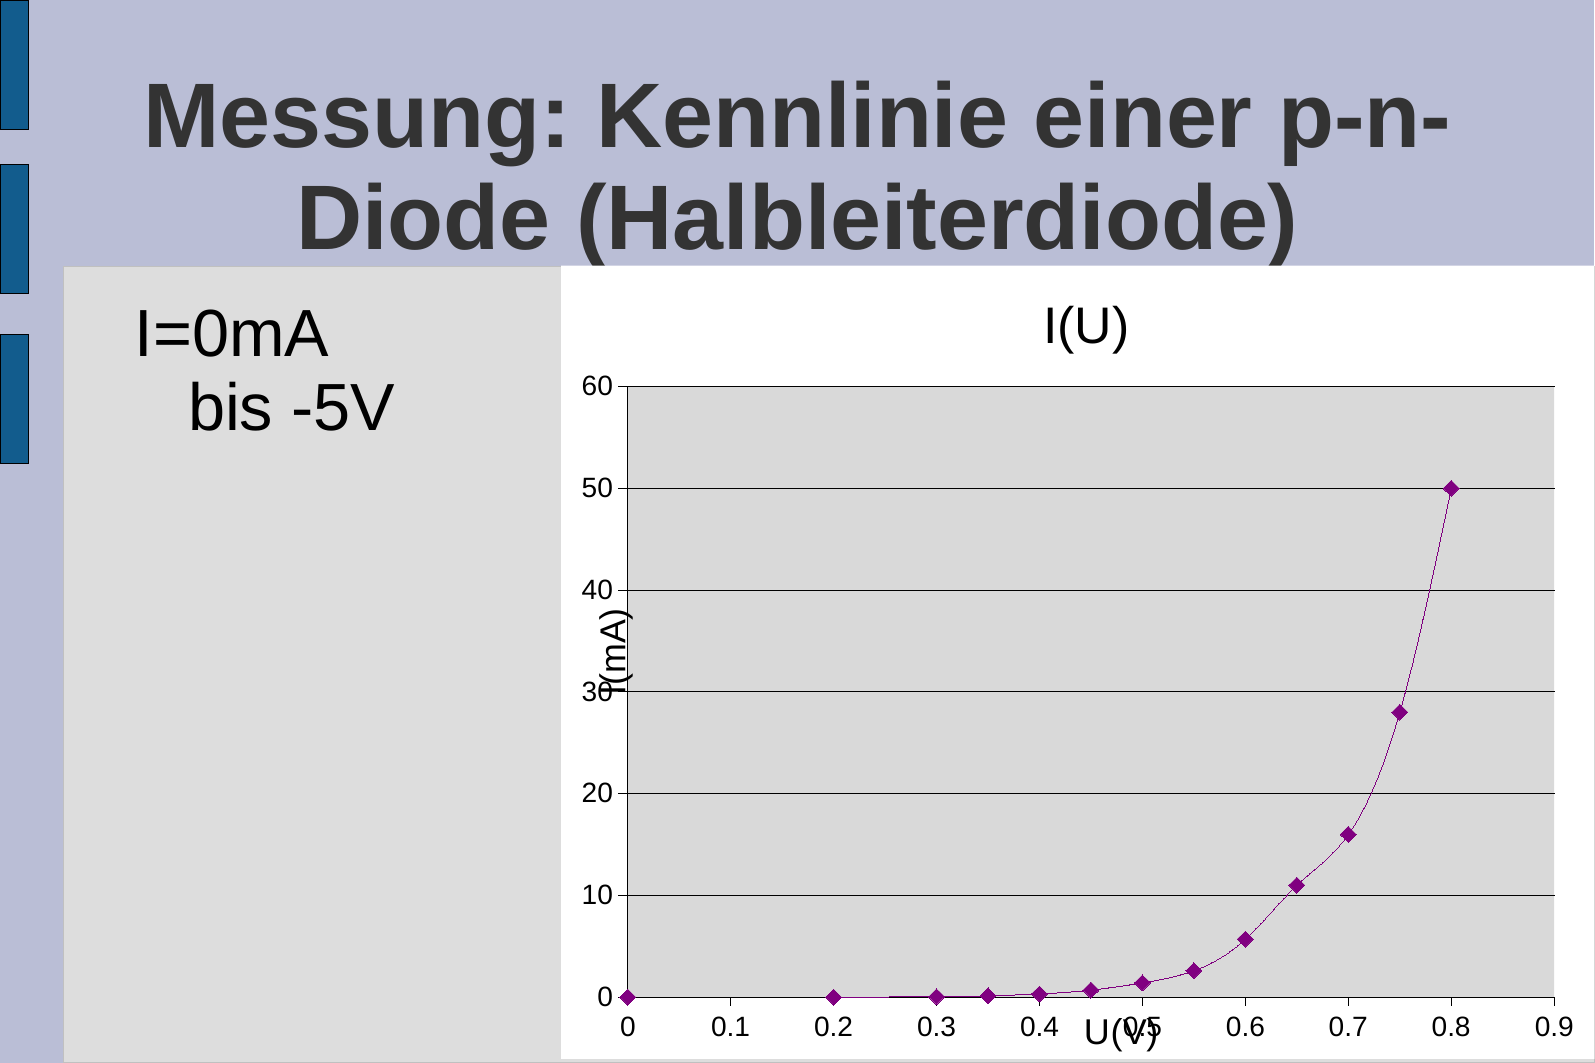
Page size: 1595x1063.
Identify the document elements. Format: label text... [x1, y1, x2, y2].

title Messung: Kennlinie einer p-n-Diode (Halbleiterdiode) [117, 64, 1479, 270]
chart [561, 265, 1595, 1063]
list I=0mA bis -5V [117, 295, 561, 966]
